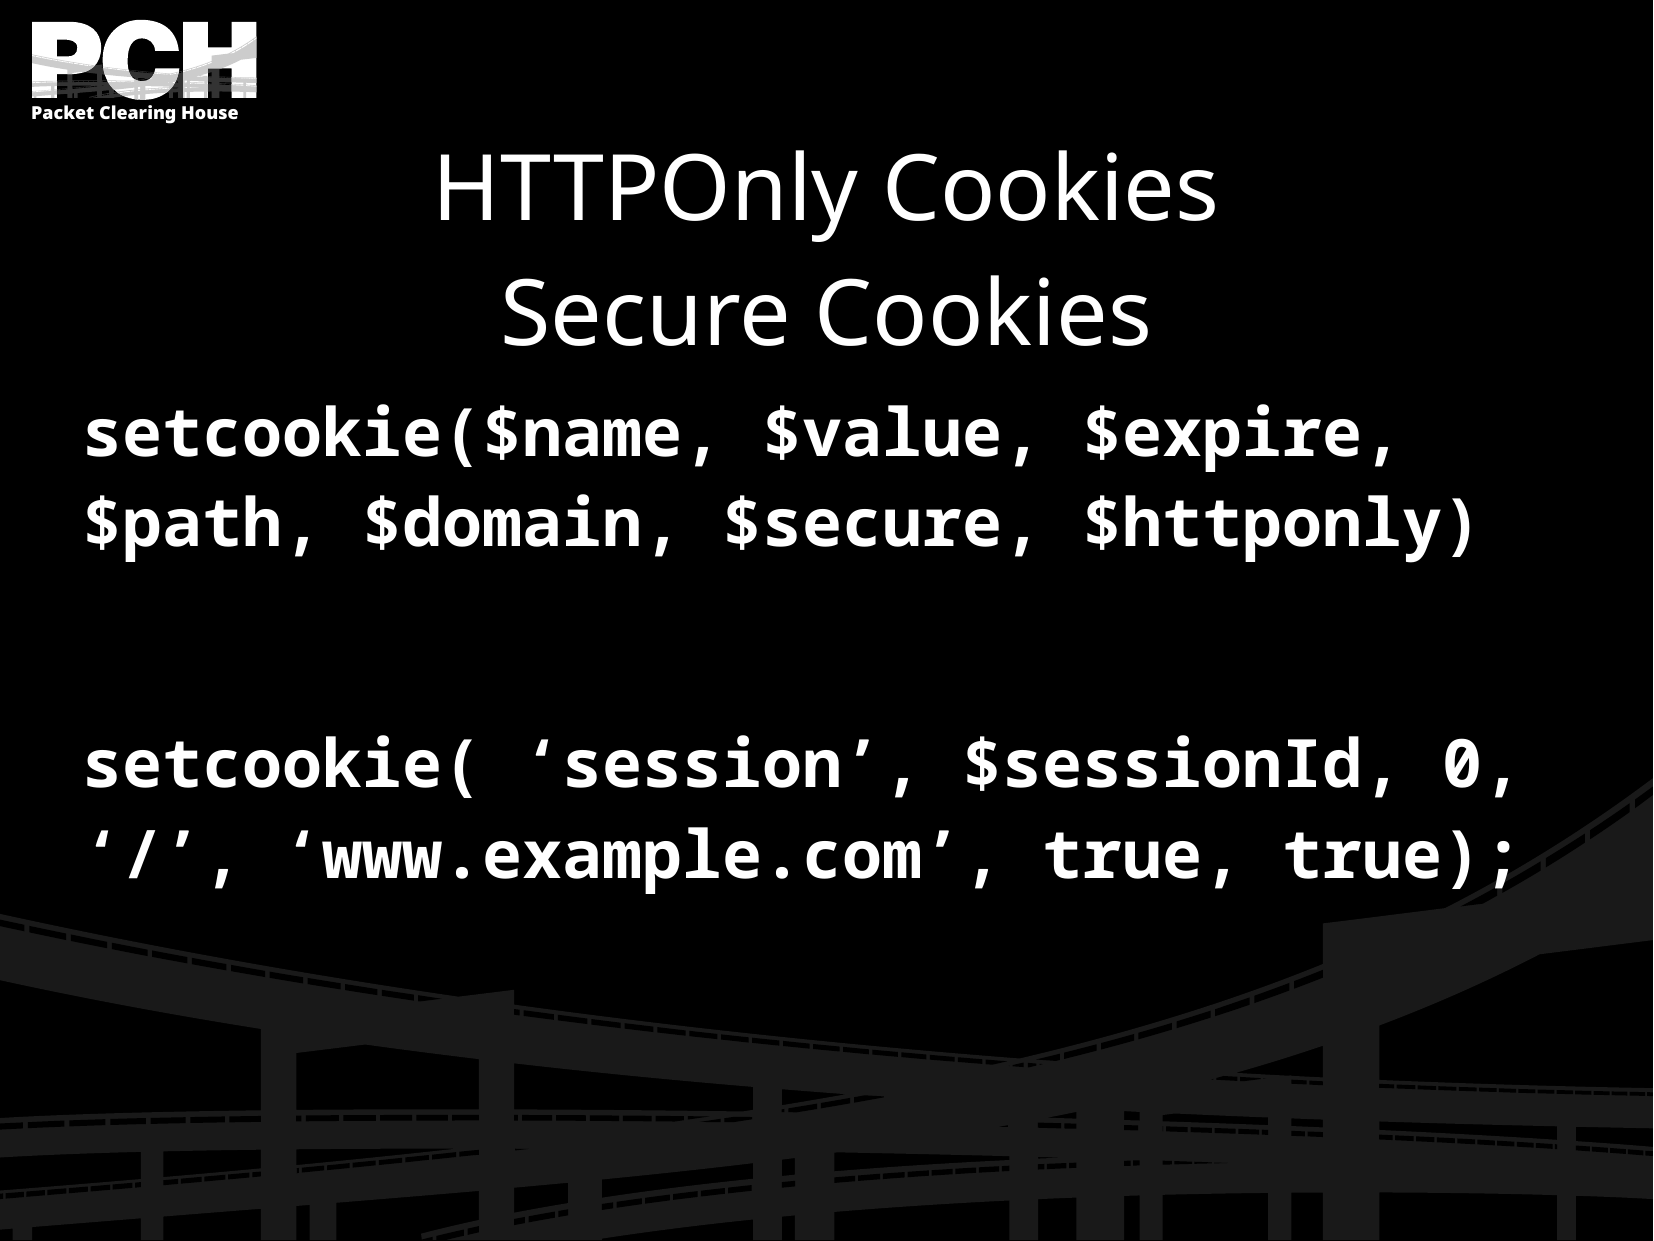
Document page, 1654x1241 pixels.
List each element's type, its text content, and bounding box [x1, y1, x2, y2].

title HTTPOnly Cookies Secure Cookies [82, 143, 1571, 352]
list setcookie($name, $value, $expire, $path, $domain, $secure, $httponly) setcookie( ‘session’, $sessionId, 0, ‘/’, ‘www.example.com’, true, true); [82, 384, 1571, 1105]
